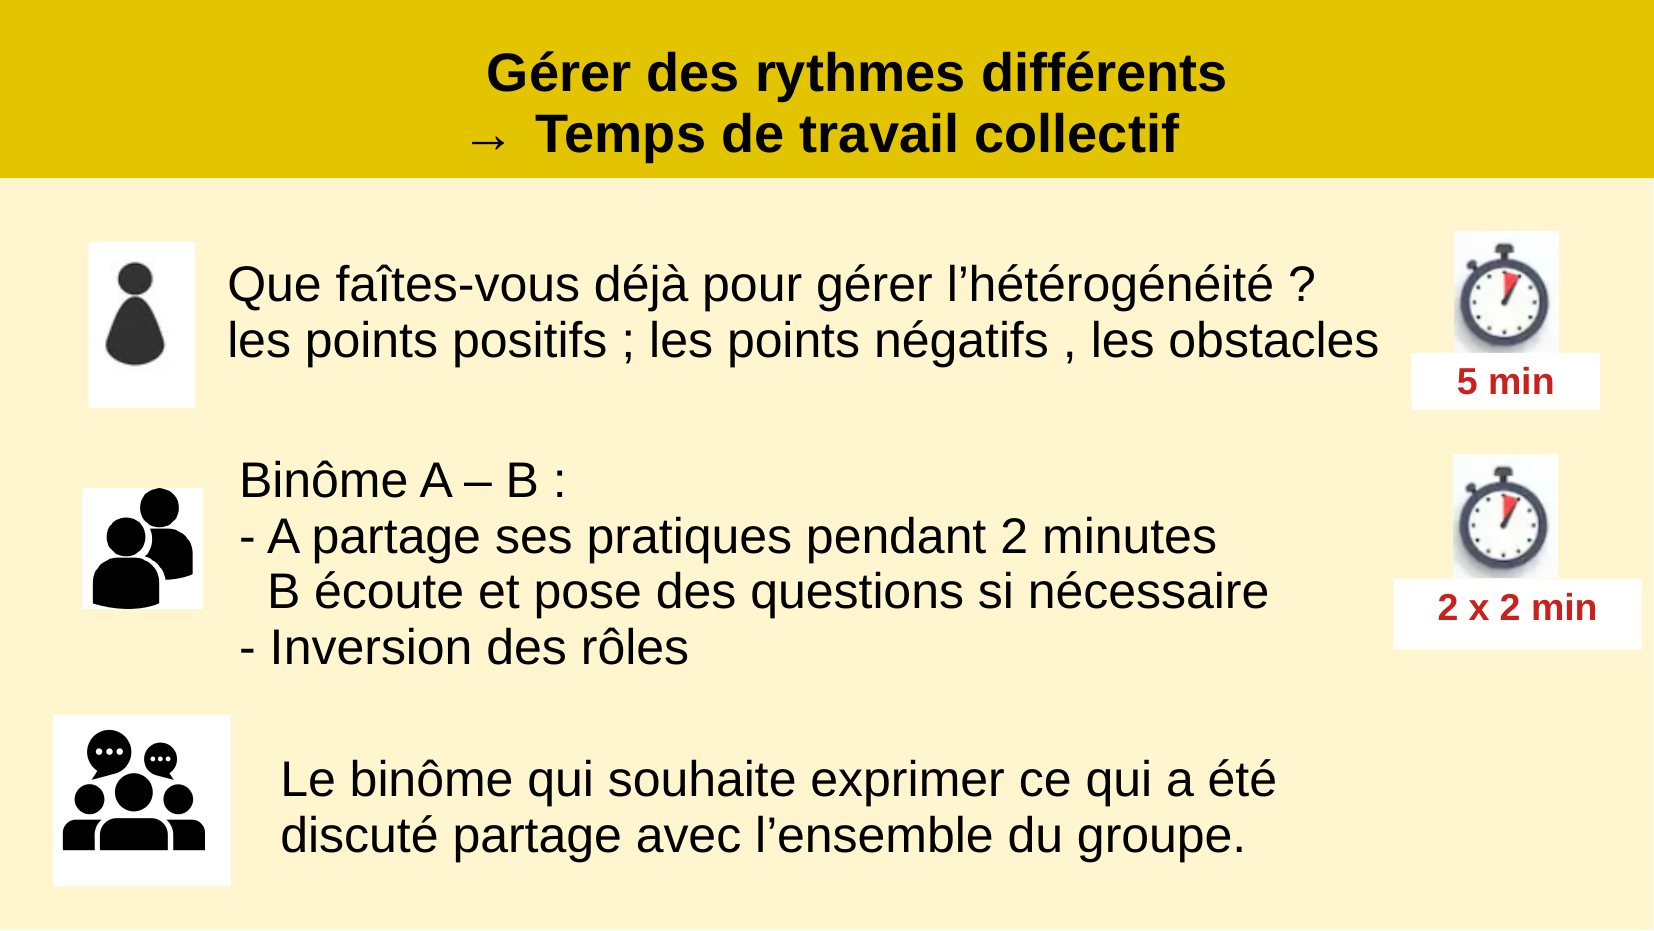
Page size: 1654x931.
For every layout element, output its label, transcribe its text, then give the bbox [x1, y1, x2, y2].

picture [1454, 231, 1560, 352]
picture [82, 488, 203, 609]
text_box Binôme A – B : - A partage ses pratiques pendant 2 minutes B écoute et pose des questions si nécessaire - Inversion des rôles [224, 444, 1323, 683]
text_box 2 x 2 min [1393, 578, 1642, 650]
text_box Que faîtes-vous déjà pour gérer l’hétérogénéité ? les points positifs ; les points négatifs , les obstacles [212, 206, 1430, 543]
text_box [53, 715, 231, 886]
picture [60, 715, 207, 863]
text_box Le binôme qui souhaite exprimer ce qui a été discuté partage avec l’ensemble du groupe. [265, 744, 1365, 871]
picture [88, 242, 195, 408]
text_box Gérer des rythmes différents → Temps de travail collectif [389, 35, 1252, 172]
picture [1452, 454, 1558, 578]
text_box [0, 0, 1654, 178]
text_box 5 min [1411, 352, 1601, 410]
